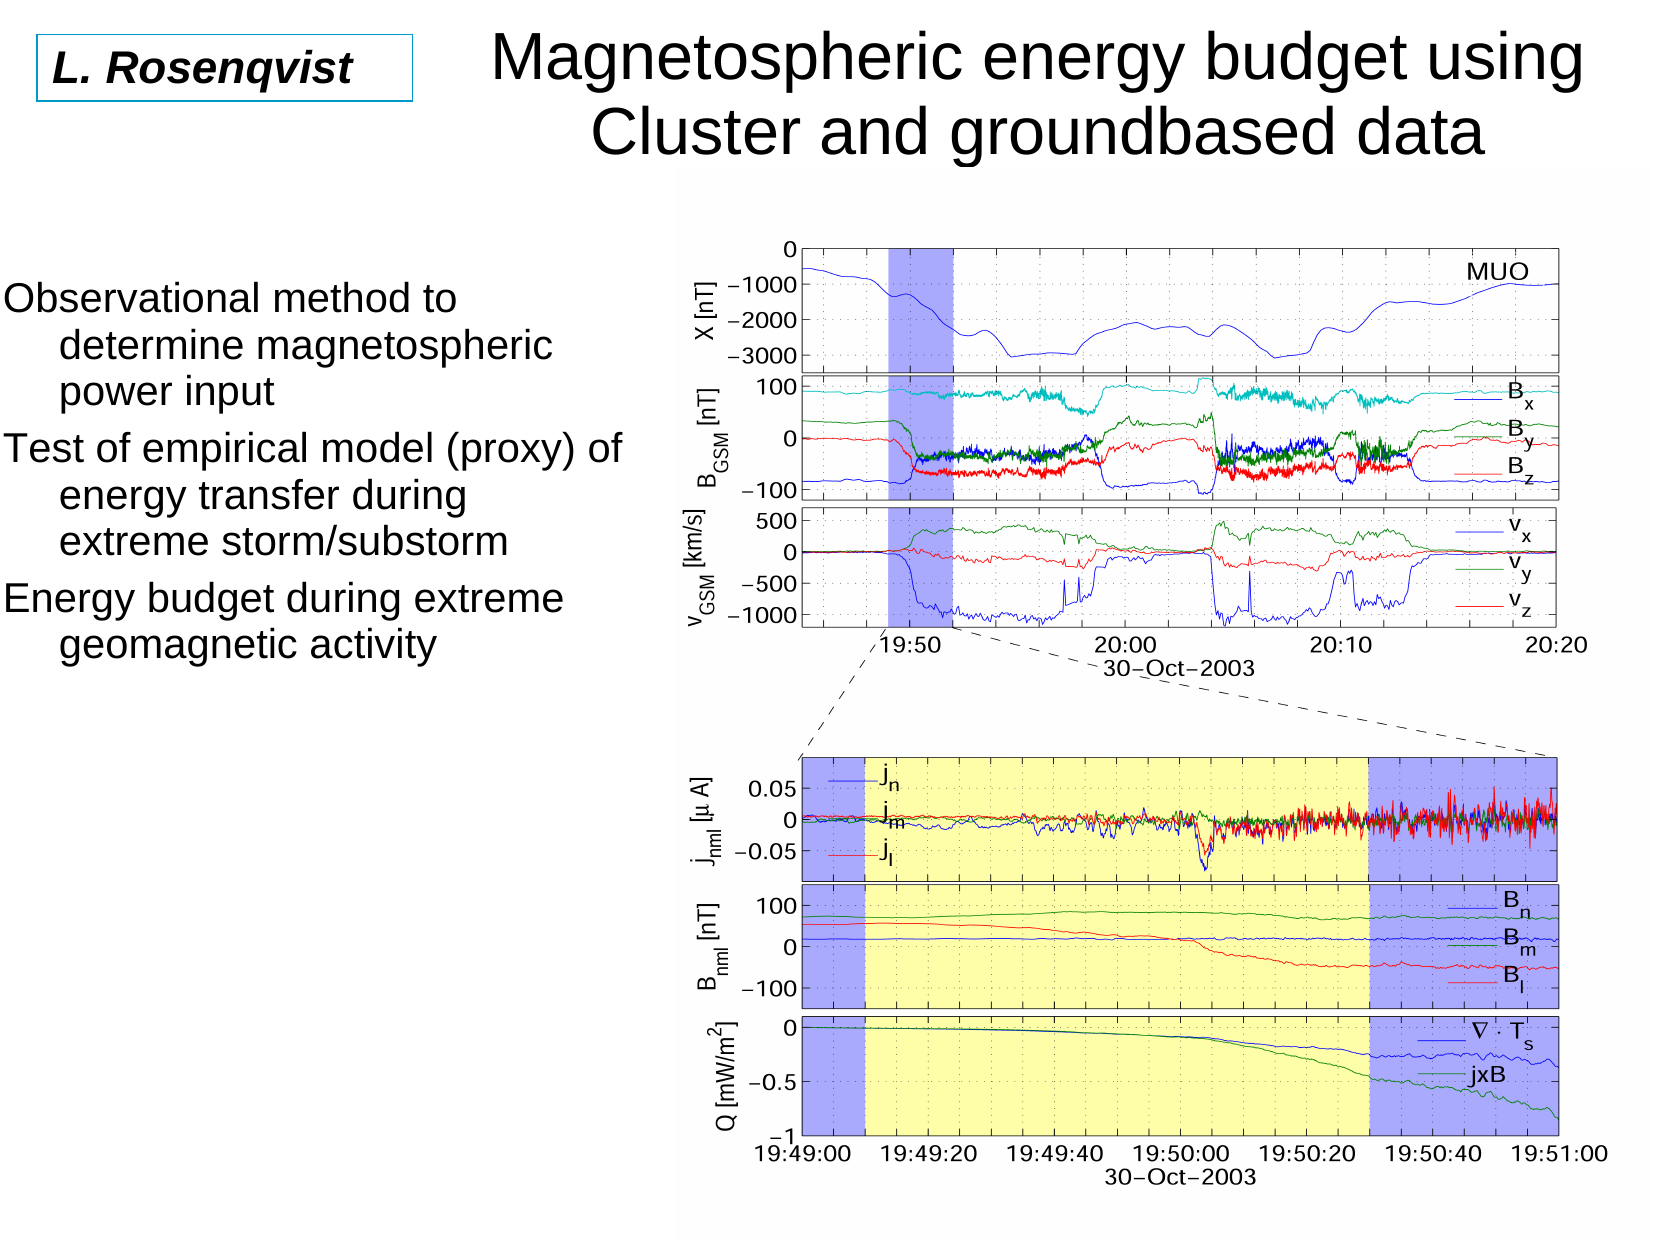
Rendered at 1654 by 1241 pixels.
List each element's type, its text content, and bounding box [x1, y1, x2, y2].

text_box Observational method to determine magnetospheric power input Test of empirical model (proxy) of energy transfer during extreme storm/substorm Energy budget during extreme geomagnetic activity [0, 267, 638, 1012]
text_box L. Rosenqvist [37, 34, 413, 102]
picture [675, 167, 1651, 1241]
title Magnetospheric energy budget using Cluster and groundbased data [423, 0, 1654, 188]
